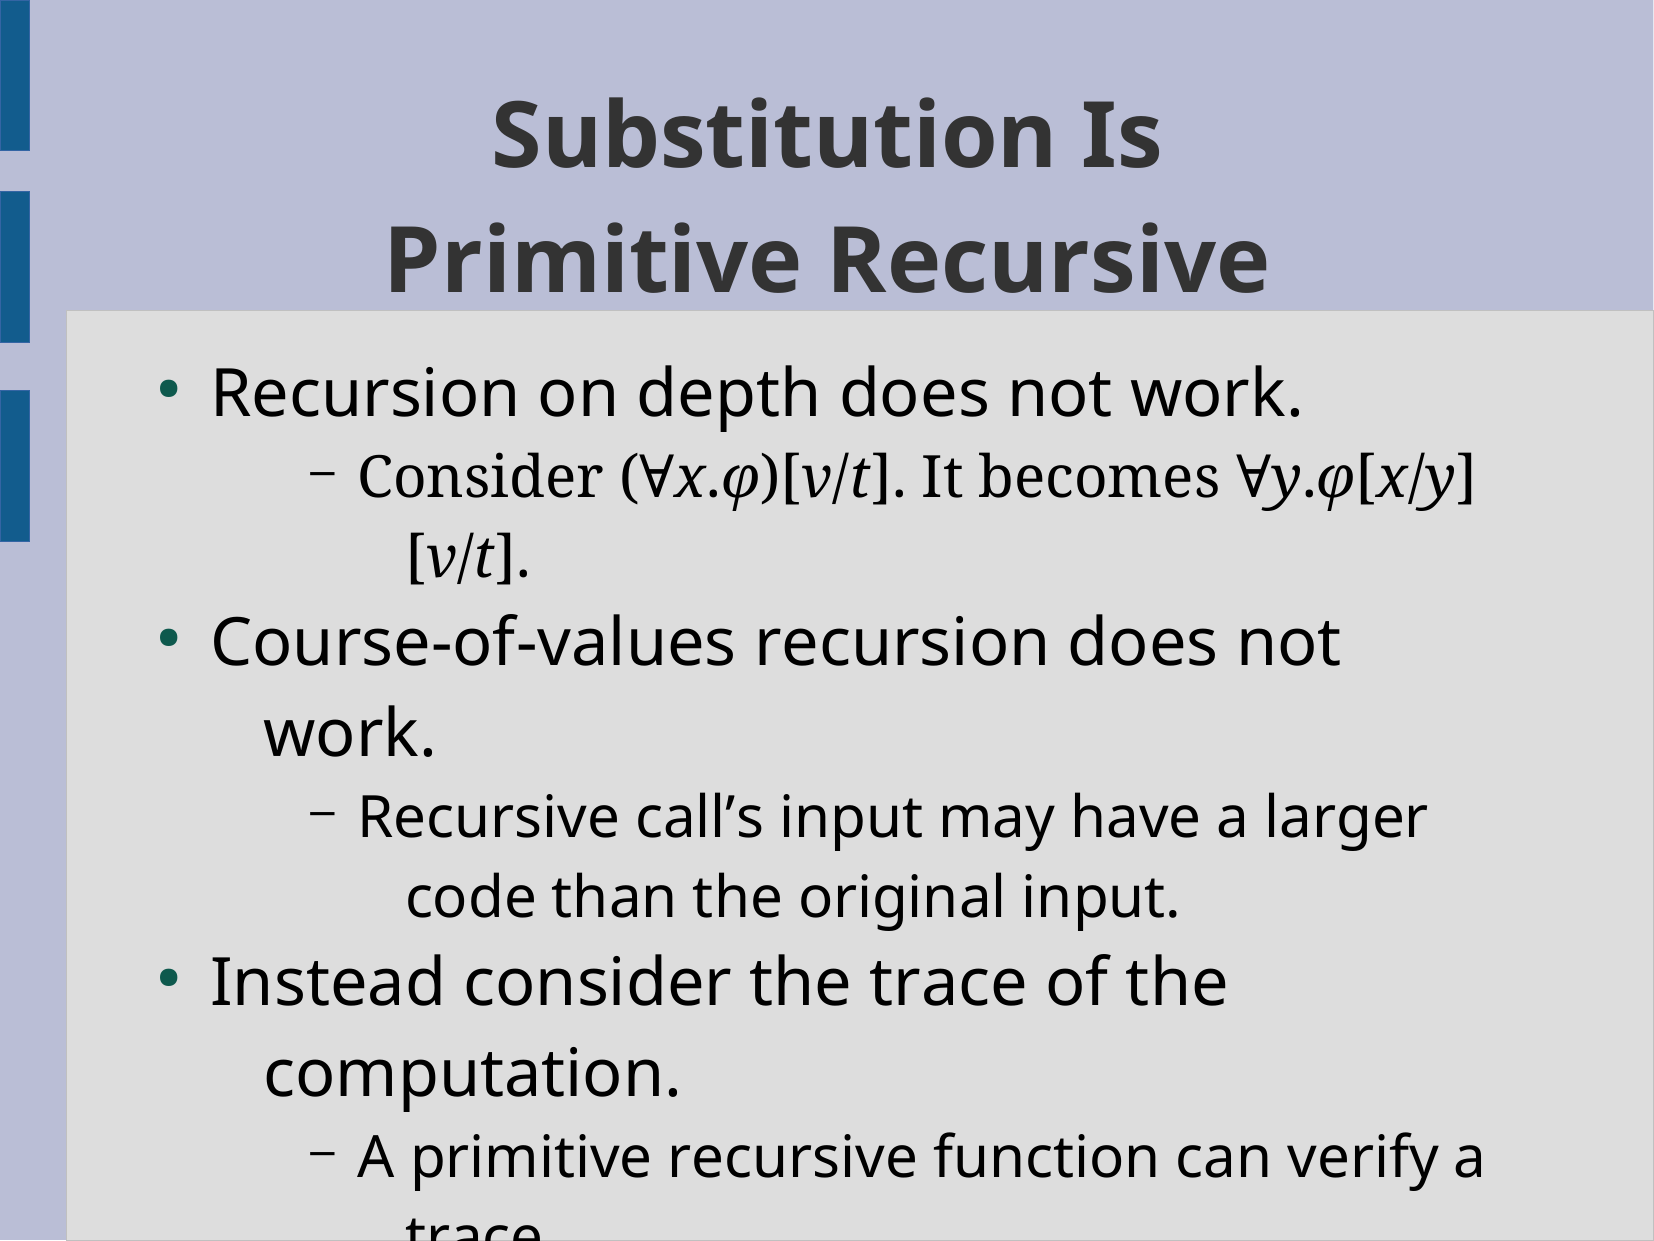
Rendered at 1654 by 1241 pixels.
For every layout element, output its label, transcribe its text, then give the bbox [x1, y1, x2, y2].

title Substitution Is Primitive Recursive [121, 55, 1534, 334]
list Recursion on depth does not work. Consider (∀x.φ)[v/t]. It becomes ∀y.φ[x/y][v/t]. Course-of-values recursion does not work. Recursive call’s input may have a larger code than the original input. Instead consider the trace of the computation. A primitive recursive function can verify a trace. Do a bounded search for the correct trace. [121, 344, 1534, 1240]
